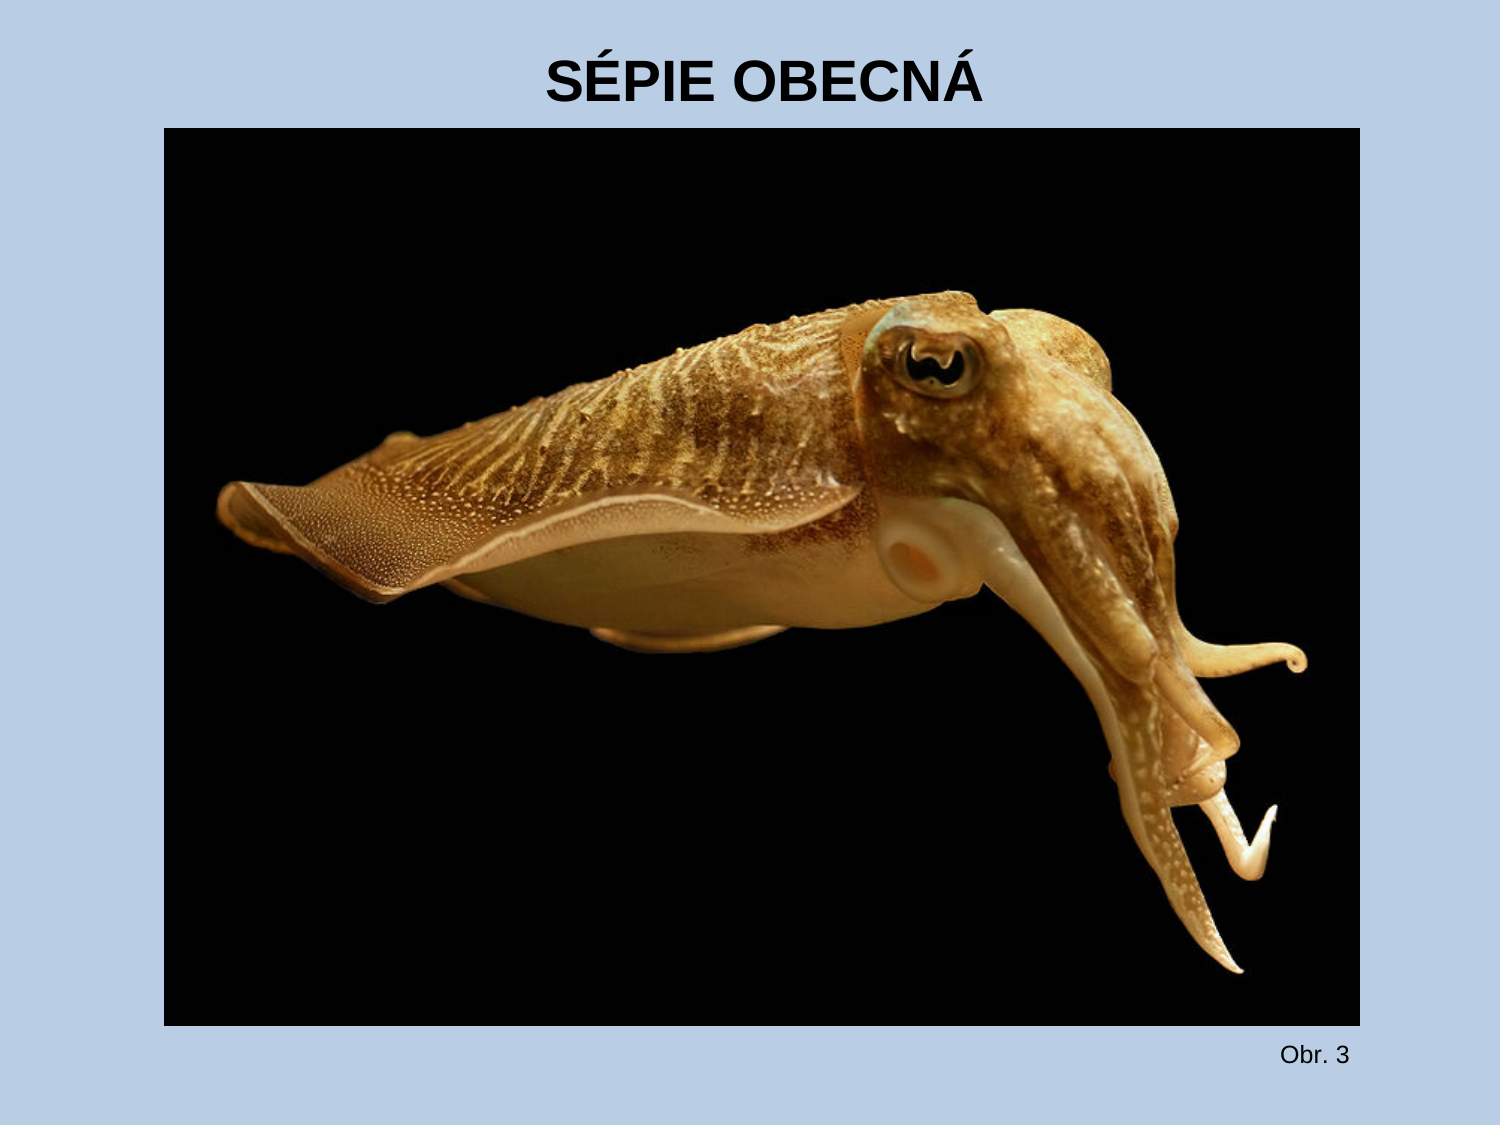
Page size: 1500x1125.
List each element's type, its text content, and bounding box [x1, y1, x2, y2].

text_box Obr. 3 [1265, 1031, 1365, 1077]
picture [164, 128, 1360, 1026]
text_box SÉPIE OBECNÁ [530, 35, 1000, 121]
